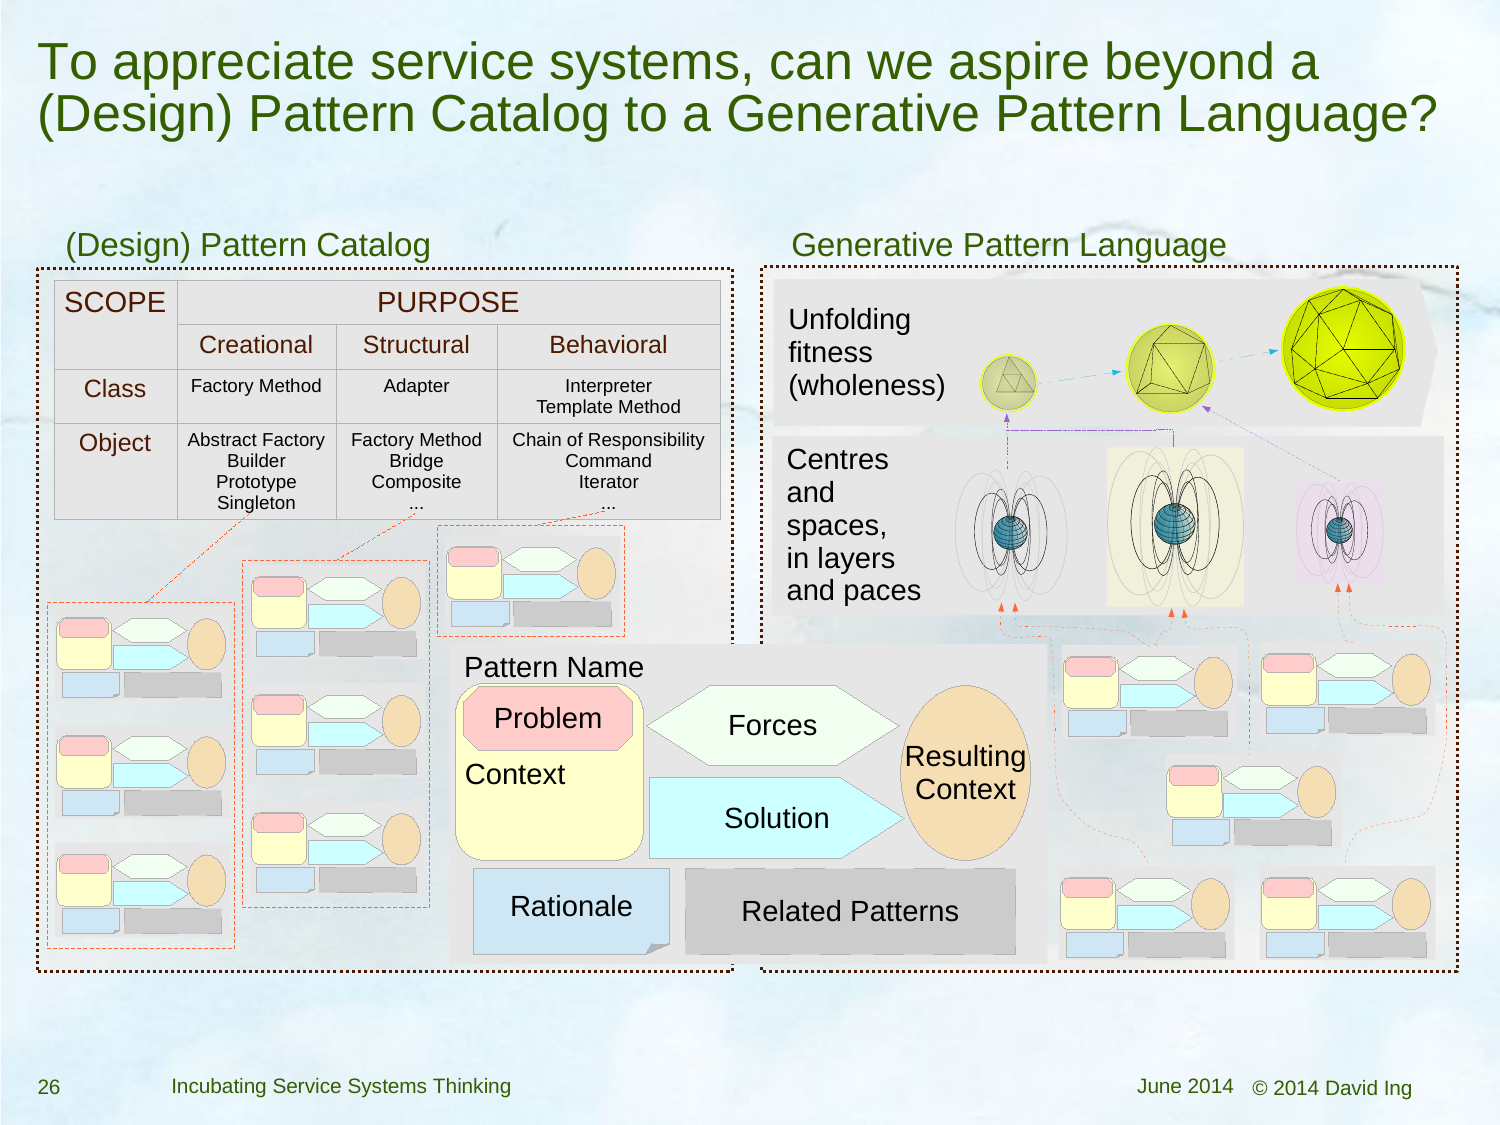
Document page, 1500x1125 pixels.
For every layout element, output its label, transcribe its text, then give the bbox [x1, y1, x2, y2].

text_box Resulting Context [900, 685, 1031, 861]
text_box Centres and spaces, in layers and paces [771, 435, 1444, 616]
text_box Problem [463, 686, 633, 751]
table_cell Behavioral [498, 325, 720, 369]
table_header SCOPE [55, 281, 177, 369]
text_box Context [455, 683, 644, 861]
text_box Unfolding fitness (wholeness) [773, 278, 1438, 427]
table_cell Structural [337, 325, 497, 369]
table_cell Adapter [337, 370, 497, 423]
text_box Rationale [473, 868, 670, 955]
table_header PURPOSE [178, 281, 720, 324]
table_cell Object [55, 424, 177, 519]
picture [0, 0, 1500, 1125]
text_box Forces [646, 685, 900, 766]
table_cell Interpreter Template Method [498, 370, 720, 423]
text_box Pattern Name [449, 644, 1048, 965]
table_cell Chain of Responsibility Command Iterator ... [498, 424, 720, 519]
text_box [37, 268, 733, 972]
text_box (Design) Pattern Catalog [50, 219, 727, 272]
table_cell Creational [178, 325, 336, 369]
table_cell Class [55, 370, 177, 423]
text_box Generative Pattern Language [776, 219, 1446, 272]
text_box Solution [649, 777, 905, 859]
title To appreciate service systems, can we aspire beyond a (Design) Pattern Catalog to a Generative Pattern Language? [37, 37, 1463, 152]
table_cell Factory Method Bridge Composite ... [337, 424, 497, 519]
table_cell Factory Method [178, 370, 336, 423]
table_cell Abstract Factory Builder Prototype Singleton [178, 424, 336, 519]
text_box Related Patterns [685, 868, 1016, 955]
text_box [761, 266, 1458, 972]
